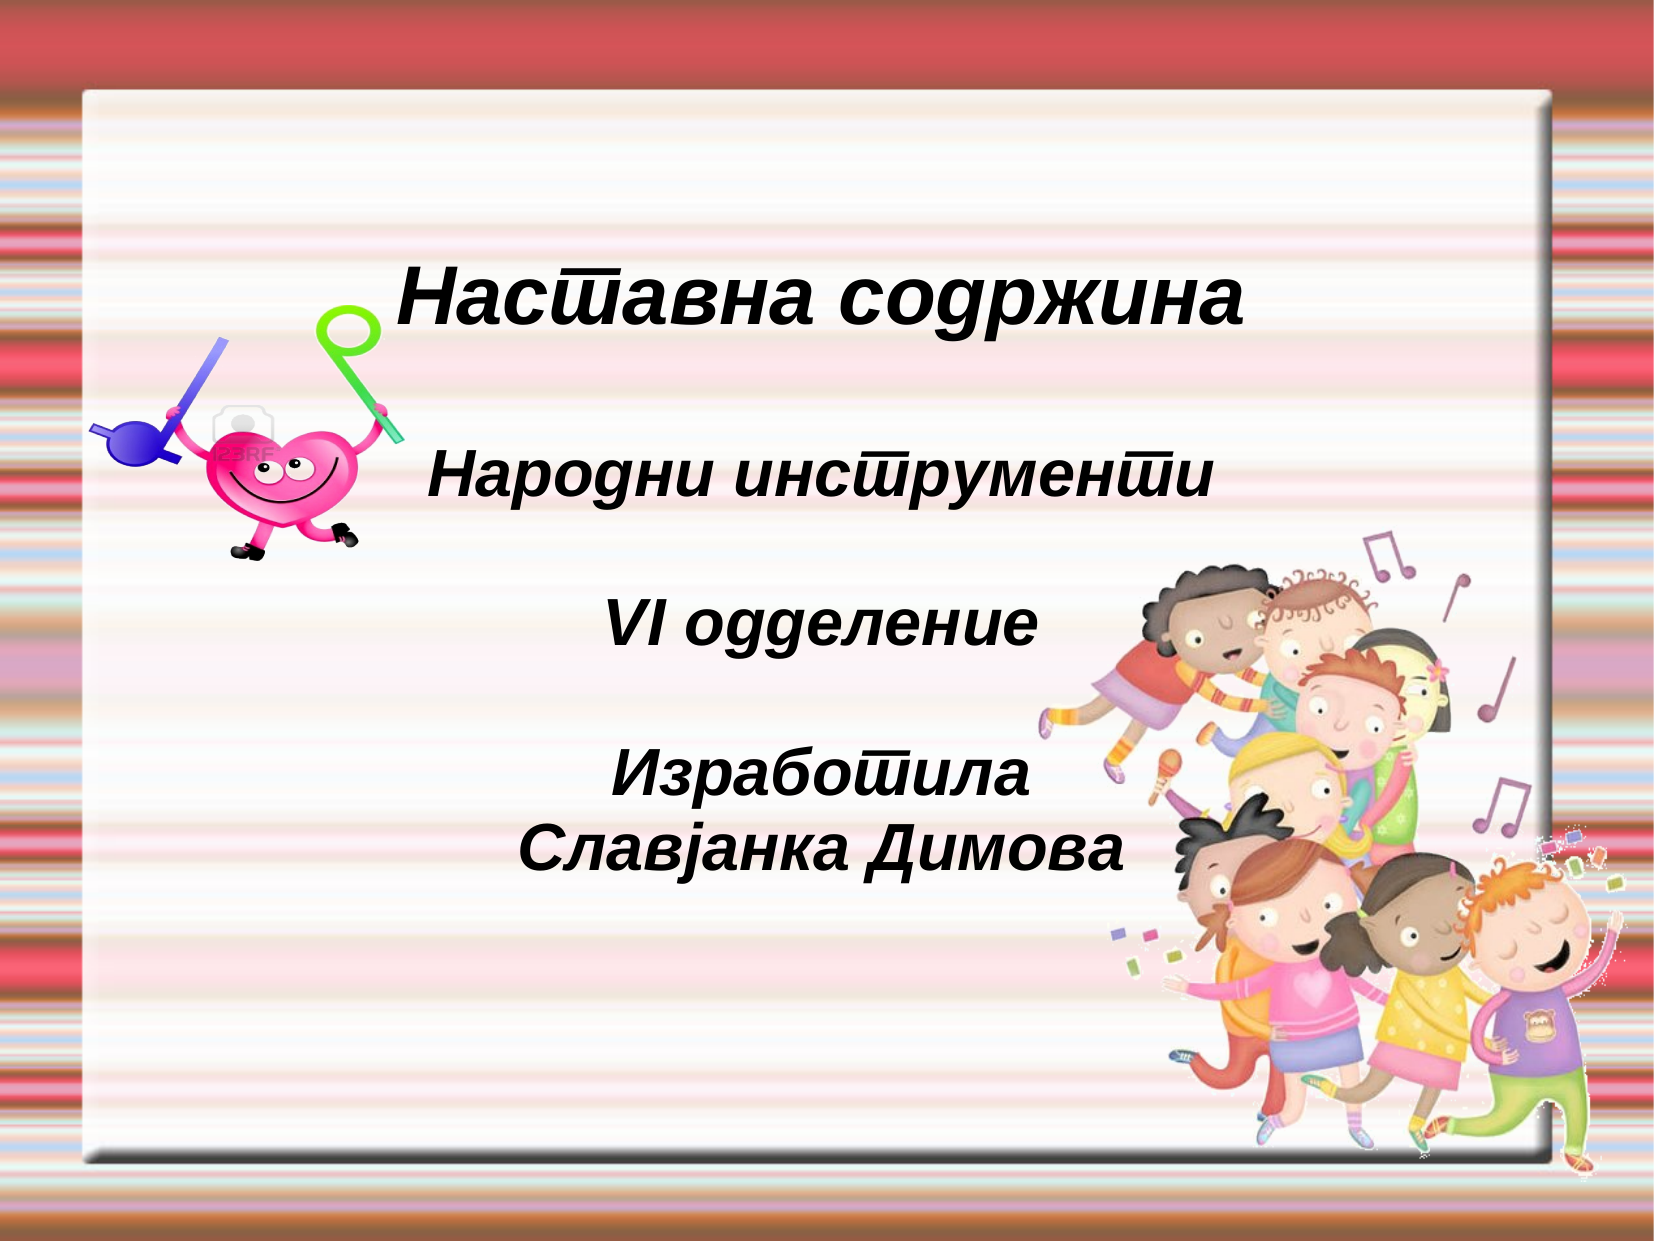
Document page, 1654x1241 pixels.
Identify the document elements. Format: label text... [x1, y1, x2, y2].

picture [0, 0, 1654, 1241]
title Наставна содржина Народни инструменти VI одделение Изработила Славјанка Димова [78, 168, 1565, 1115]
